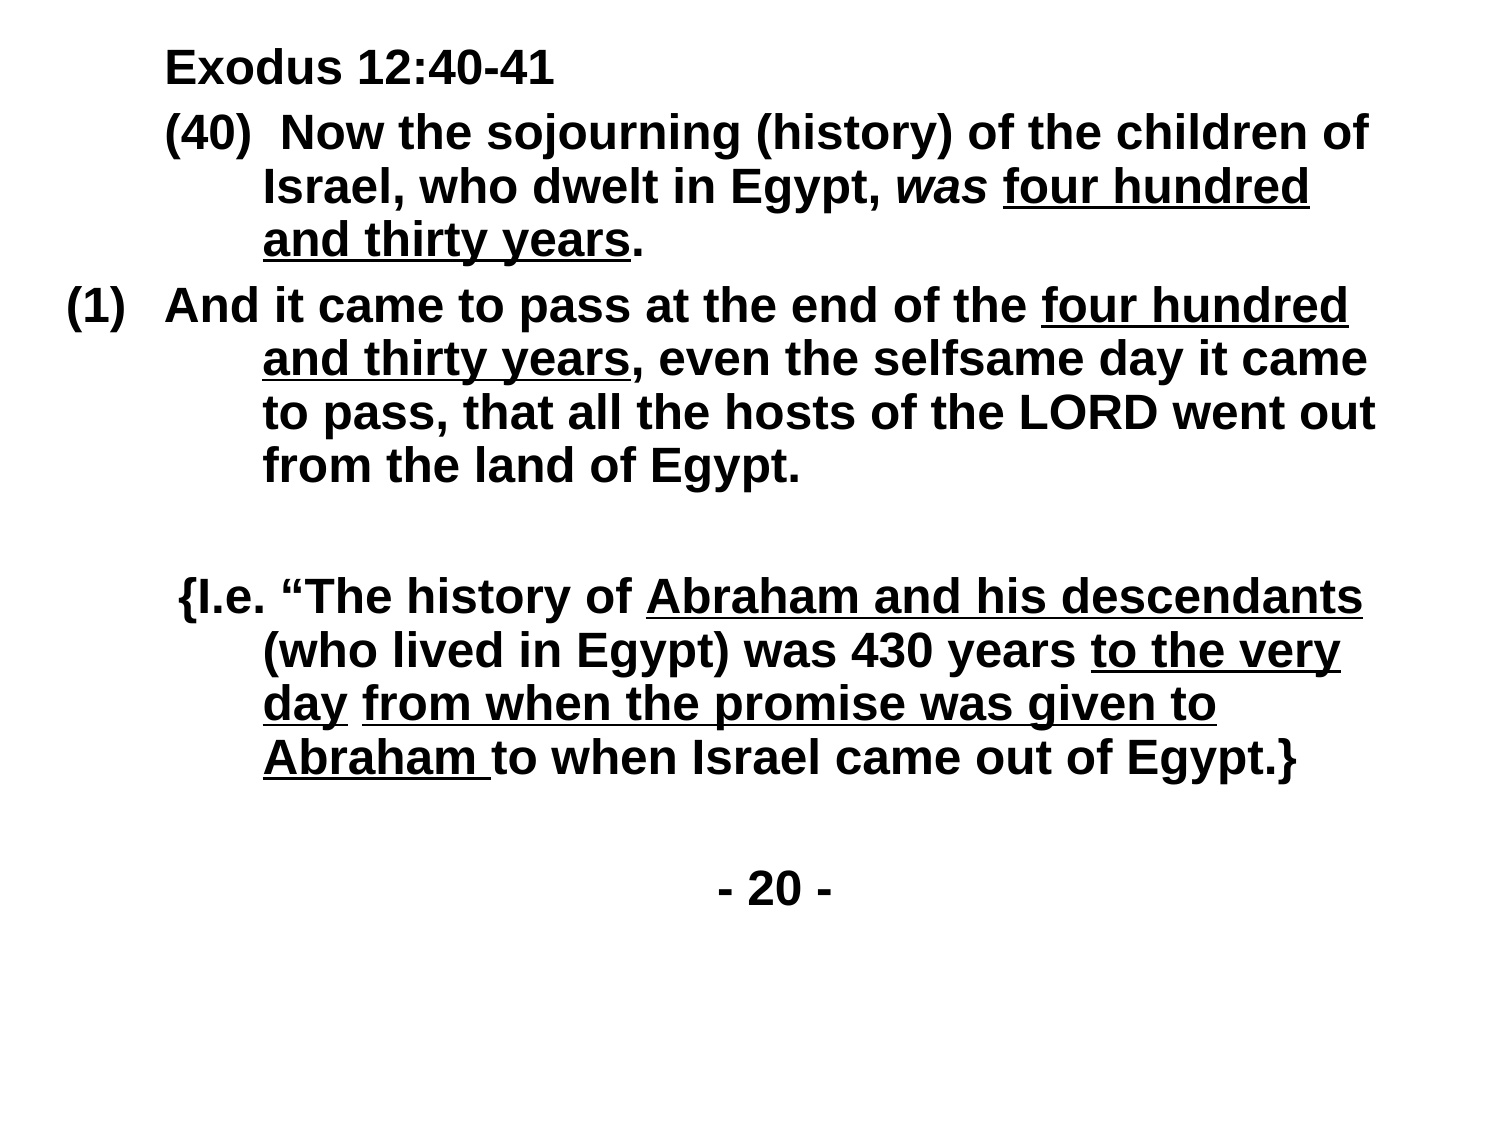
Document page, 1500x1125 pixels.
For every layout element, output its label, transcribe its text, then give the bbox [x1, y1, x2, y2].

list Exodus 12:40-41 (40) Now the sojourning (history) of the children of Israel, who dwelt in Egypt, was four hundred and thirty years. And it came to pass at the end of the four hundred and thirty years, even the selfsame day it came to pass, that all the hosts of the LORD went out from the land of Egypt. {I.e. “The history of Abraham and his descendants (who lived in Egypt) was 430 years to the very day from when the promise was given to Abraham to when Israel came out of Egypt.} - 20 - [50, 33, 1401, 934]
